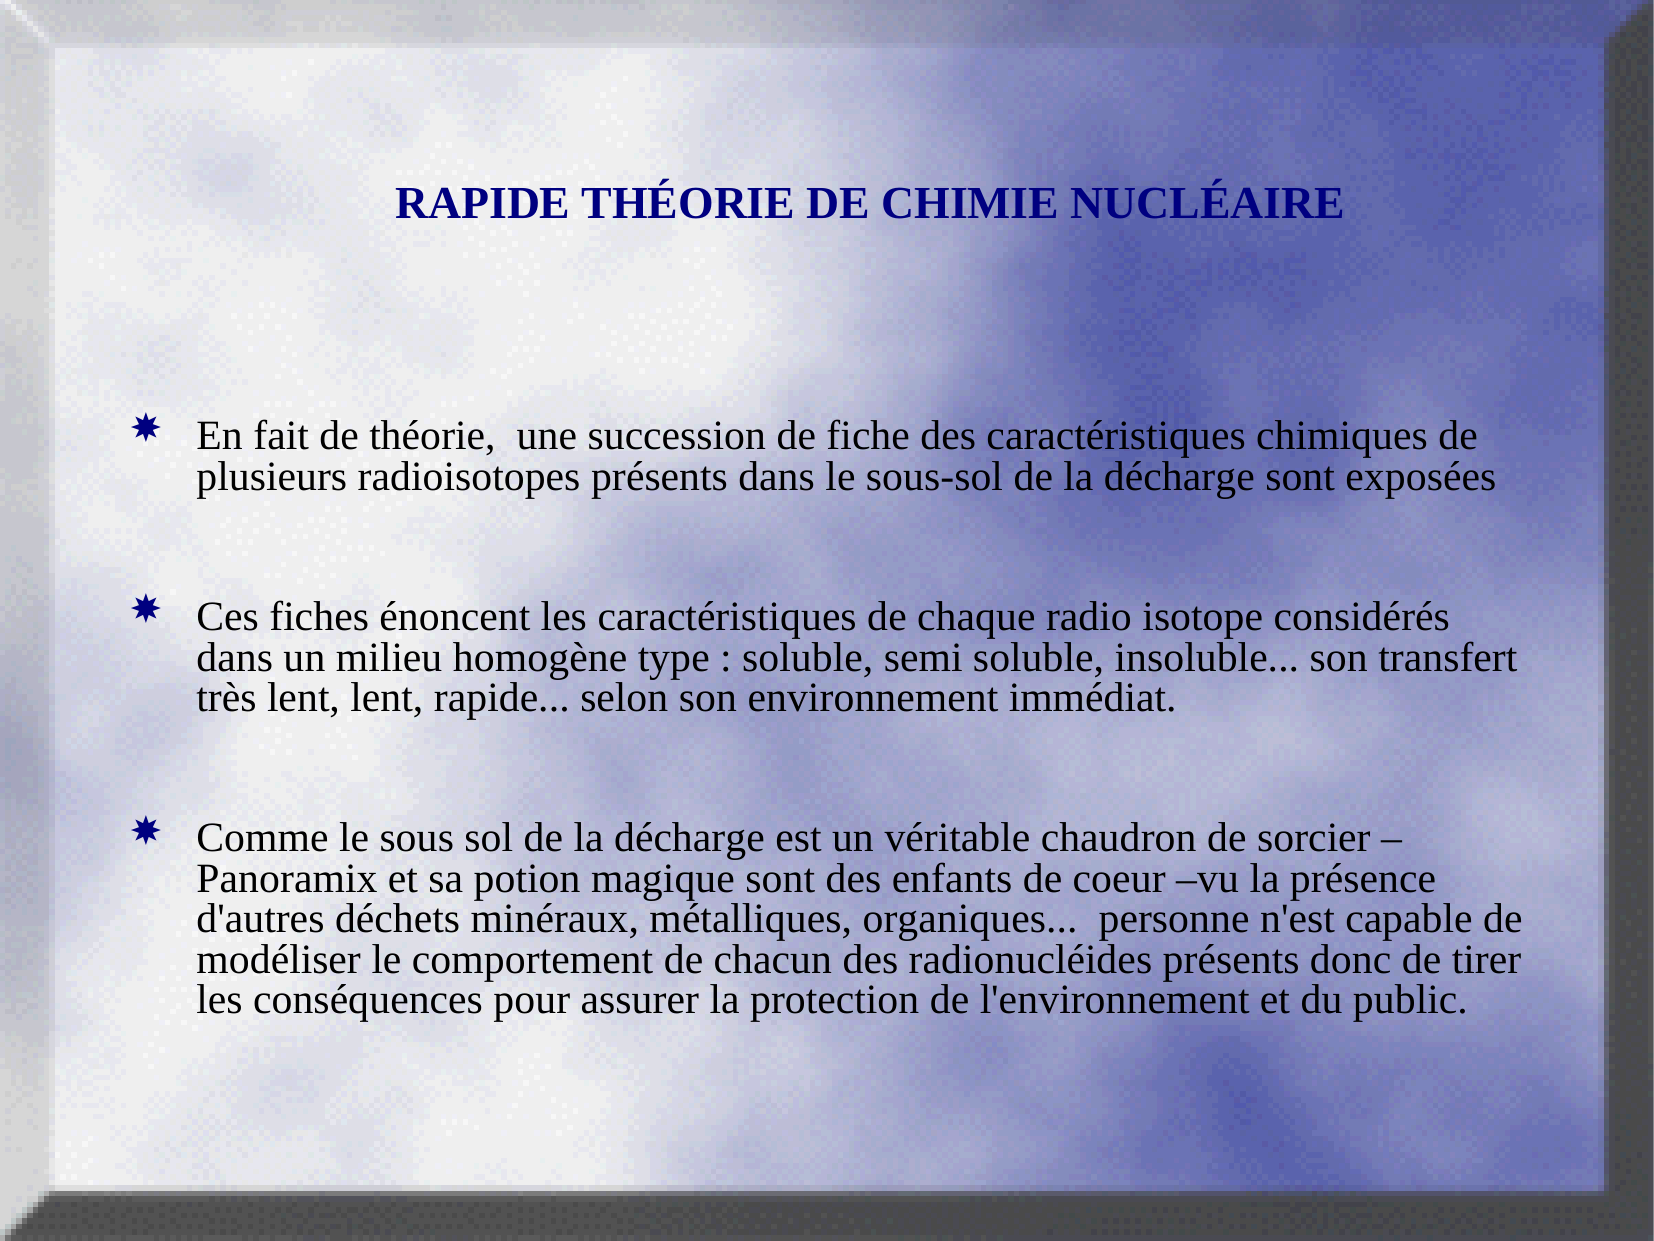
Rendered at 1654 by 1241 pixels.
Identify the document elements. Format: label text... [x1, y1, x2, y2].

picture [0, 0, 1654, 1241]
list En fait de théorie, une succession de fiche des caractéristiques chimiques de plusieurs radioisotopes présents dans le sous-sol de la décharge sont exposées Ces fiches énoncent les caractéristiques de chaque radio isotope considérés dans un milieu homogène type : soluble, semi soluble, insoluble... son transfert très lent, lent, rapide... selon son environnement immédiat. Comme le sous sol de la décharge est un véritable chaudron de sorcier – Panoramix et sa potion magique sont des enfants de coeur –vu la présence d'autres déchets minéraux, métalliques, organiques... personne n'est capable de modéliser le comportement de chacun des radionucléides présents donc de tirer les conséquences pour assurer la protection de l'environnement et du public. [121, 417, 1531, 1104]
title RAPIDE THÉORIE DE CHIMIE NUCLÉAIRE [201, 105, 1540, 306]
